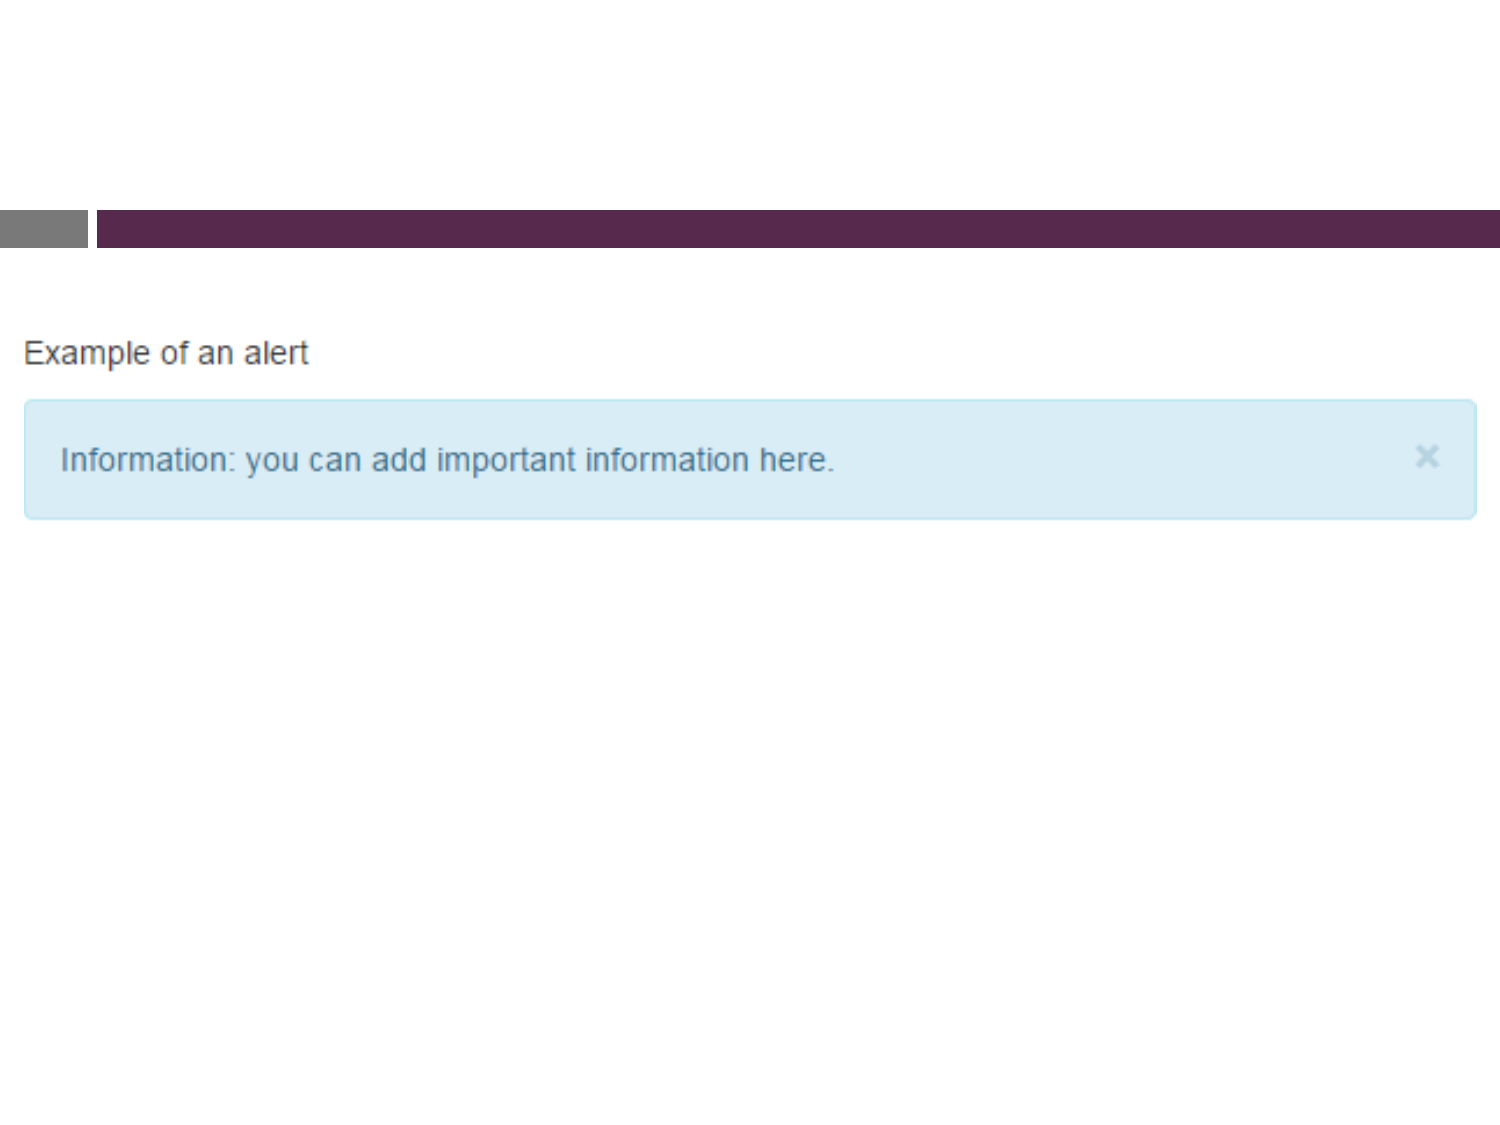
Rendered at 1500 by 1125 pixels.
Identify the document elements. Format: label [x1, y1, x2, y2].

picture [24, 337, 1477, 568]
